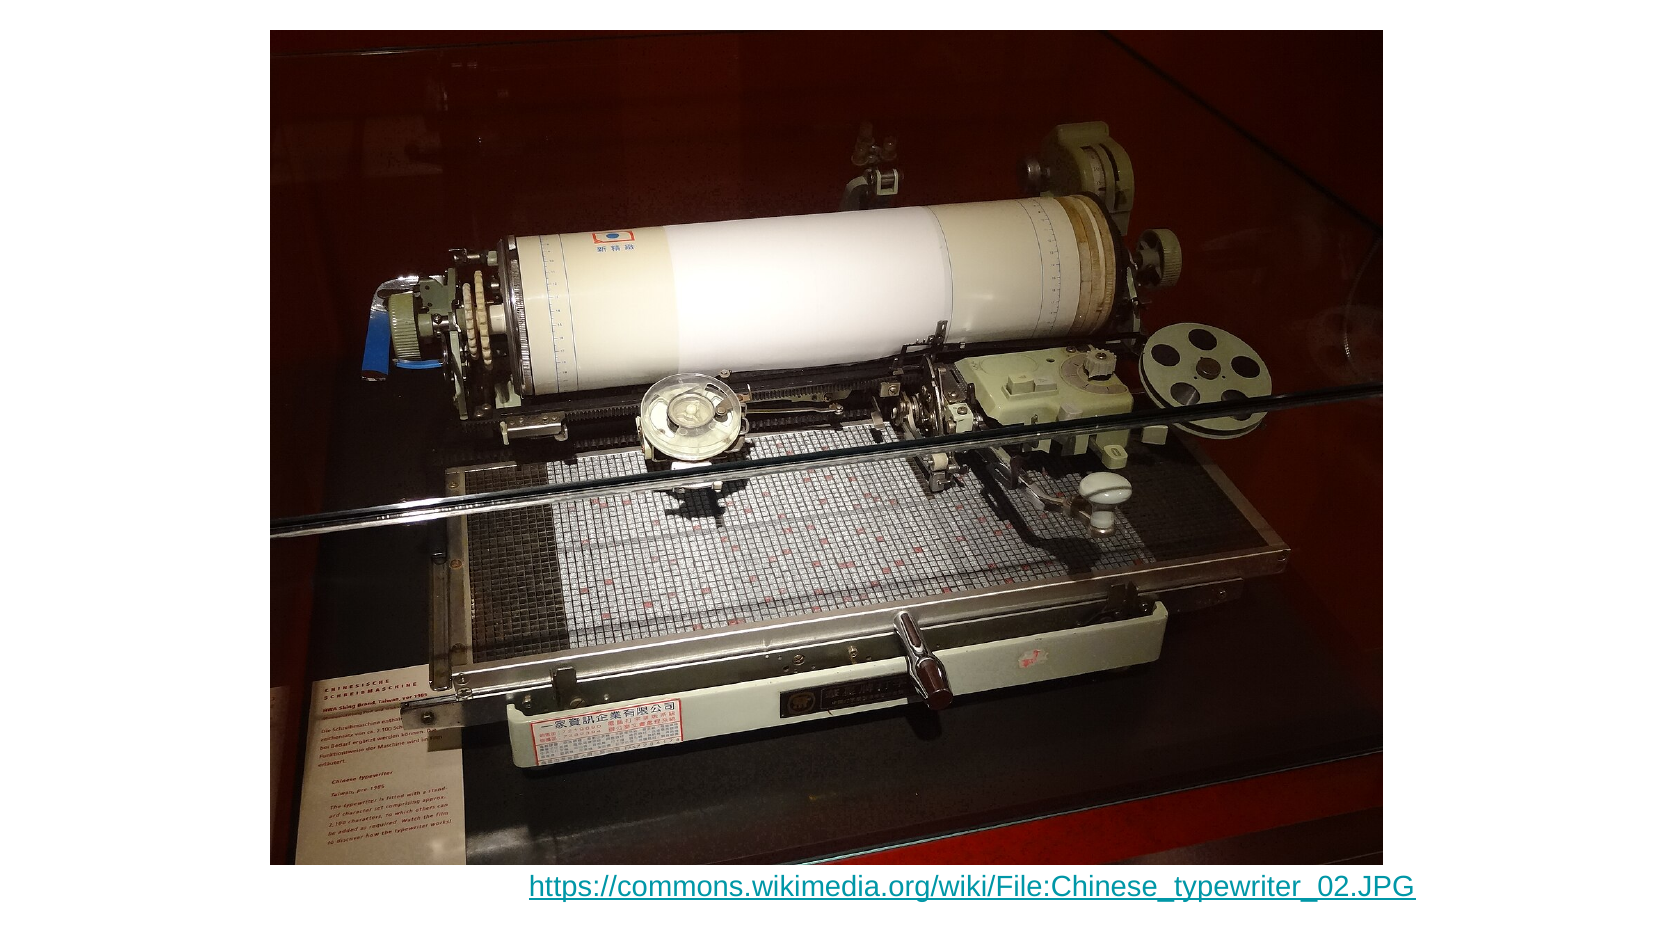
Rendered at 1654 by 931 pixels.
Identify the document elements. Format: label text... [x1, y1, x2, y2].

picture [270, 30, 1383, 865]
text_box https://commons.wikimedia.org/wiki/File:Chinese_typewriter_02.JPG [513, 851, 1608, 918]
